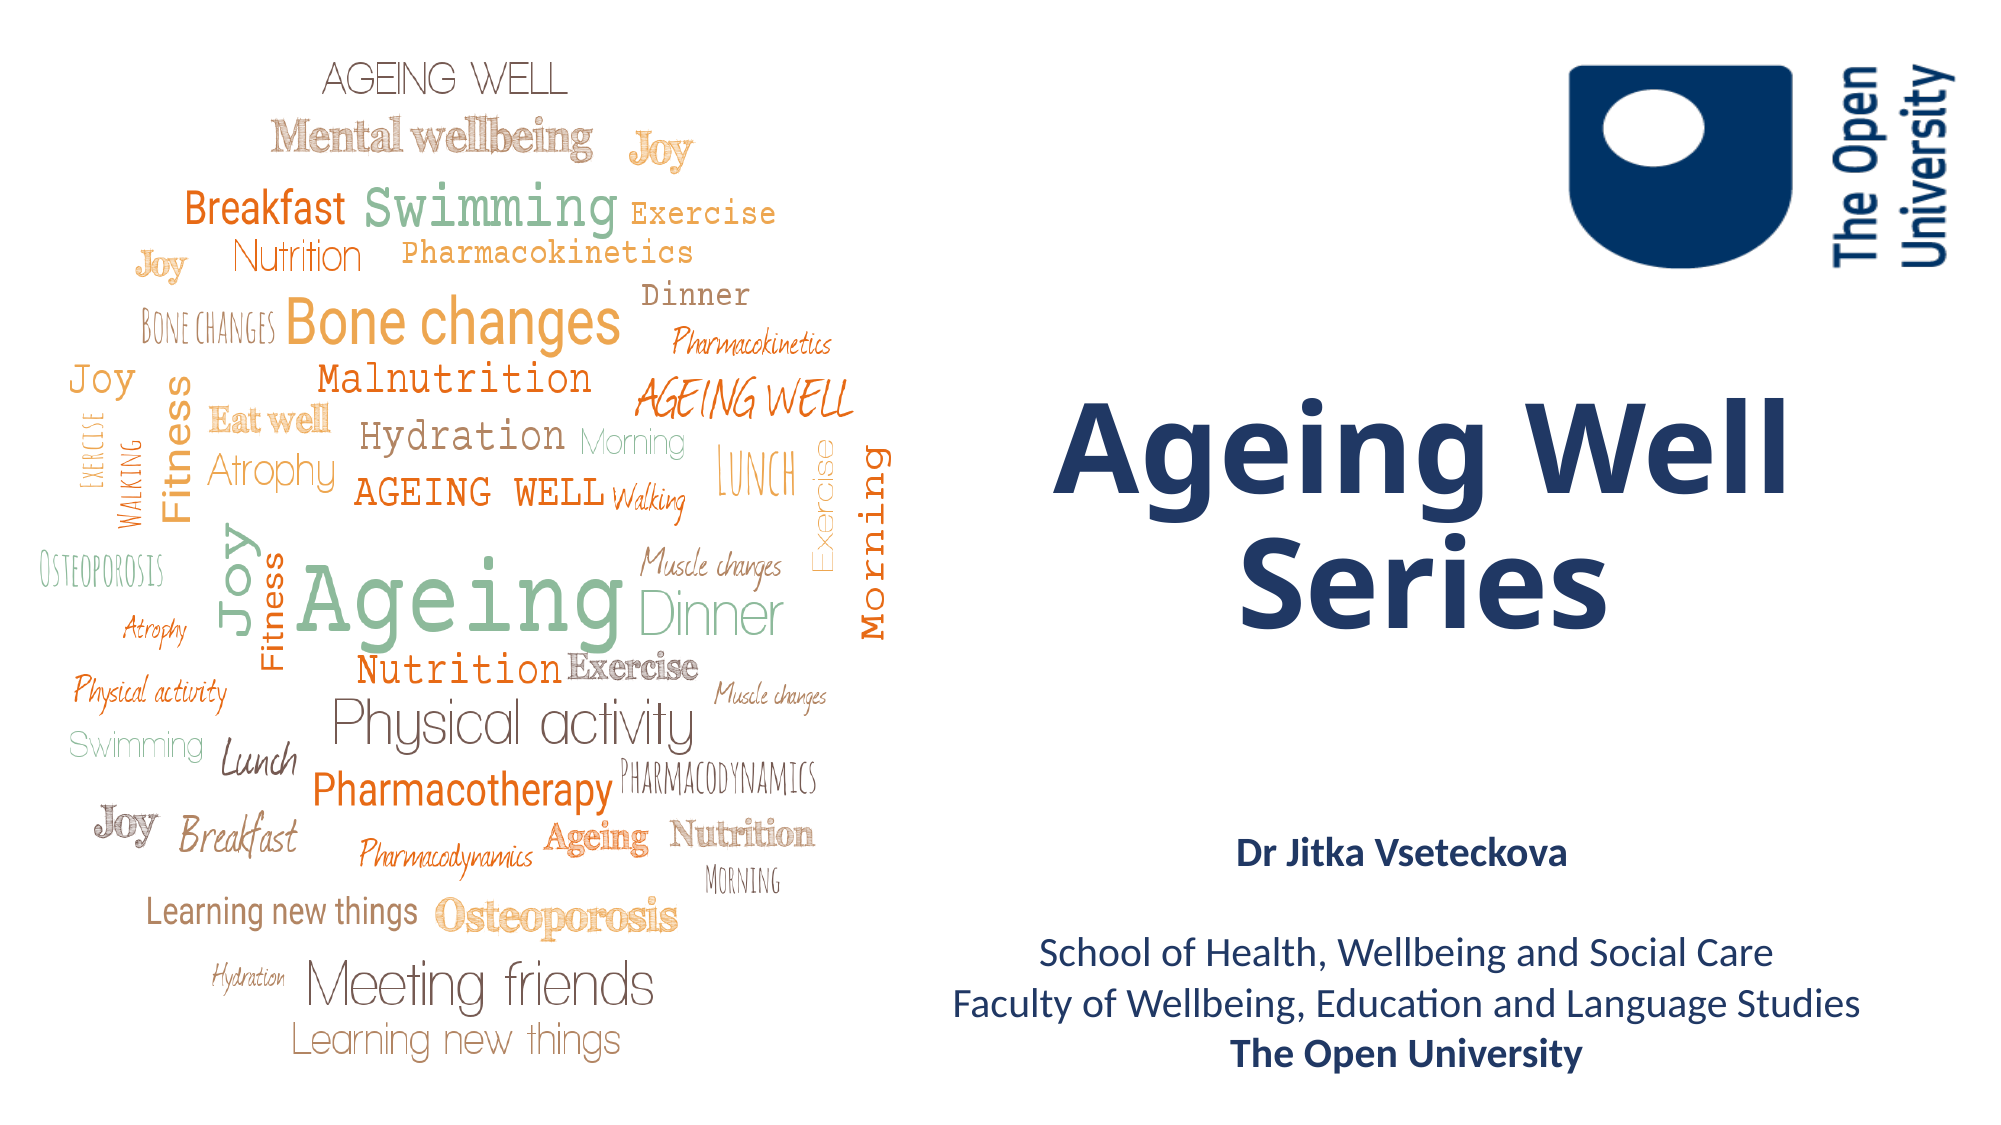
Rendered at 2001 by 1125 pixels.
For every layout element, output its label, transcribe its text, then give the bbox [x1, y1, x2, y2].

picture [0, 0, 916, 1125]
subtitle Dr Jitka Vseteckova School of Health, Wellbeing and Social Care Faculty of Wellbeing, Education and Language Studies The Open University [916, 817, 2000, 1095]
picture [1567, 62, 1958, 272]
title Ageing Well Series [916, 271, 1958, 663]
